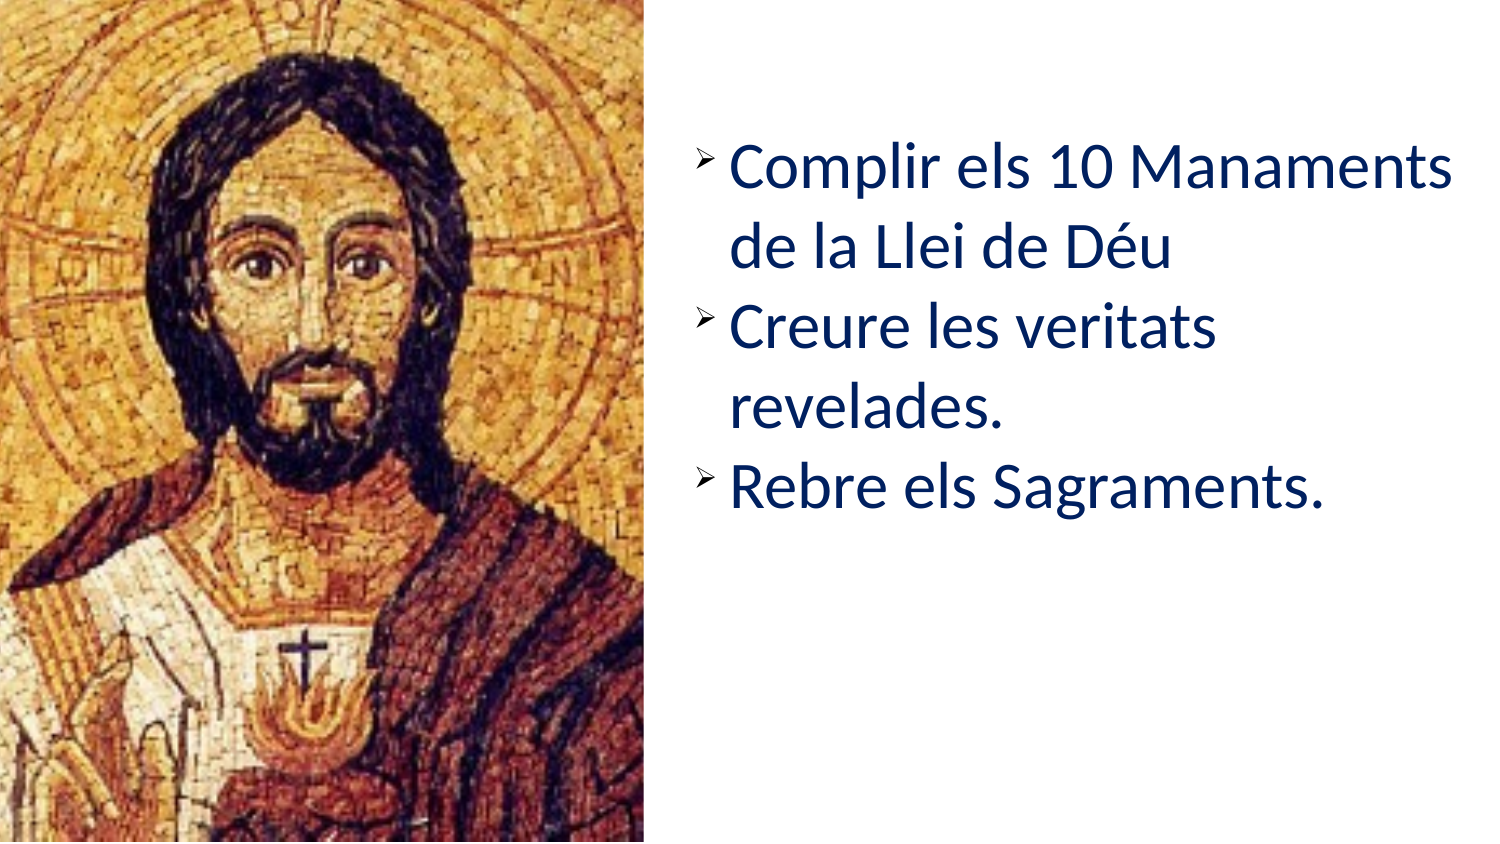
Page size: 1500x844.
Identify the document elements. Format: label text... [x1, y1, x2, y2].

text_box Complir els 10 Manaments de la Llei de Déu Creure les veritats revelades. Rebre els Sagraments. [679, 114, 1483, 530]
picture [0, 0, 644, 842]
